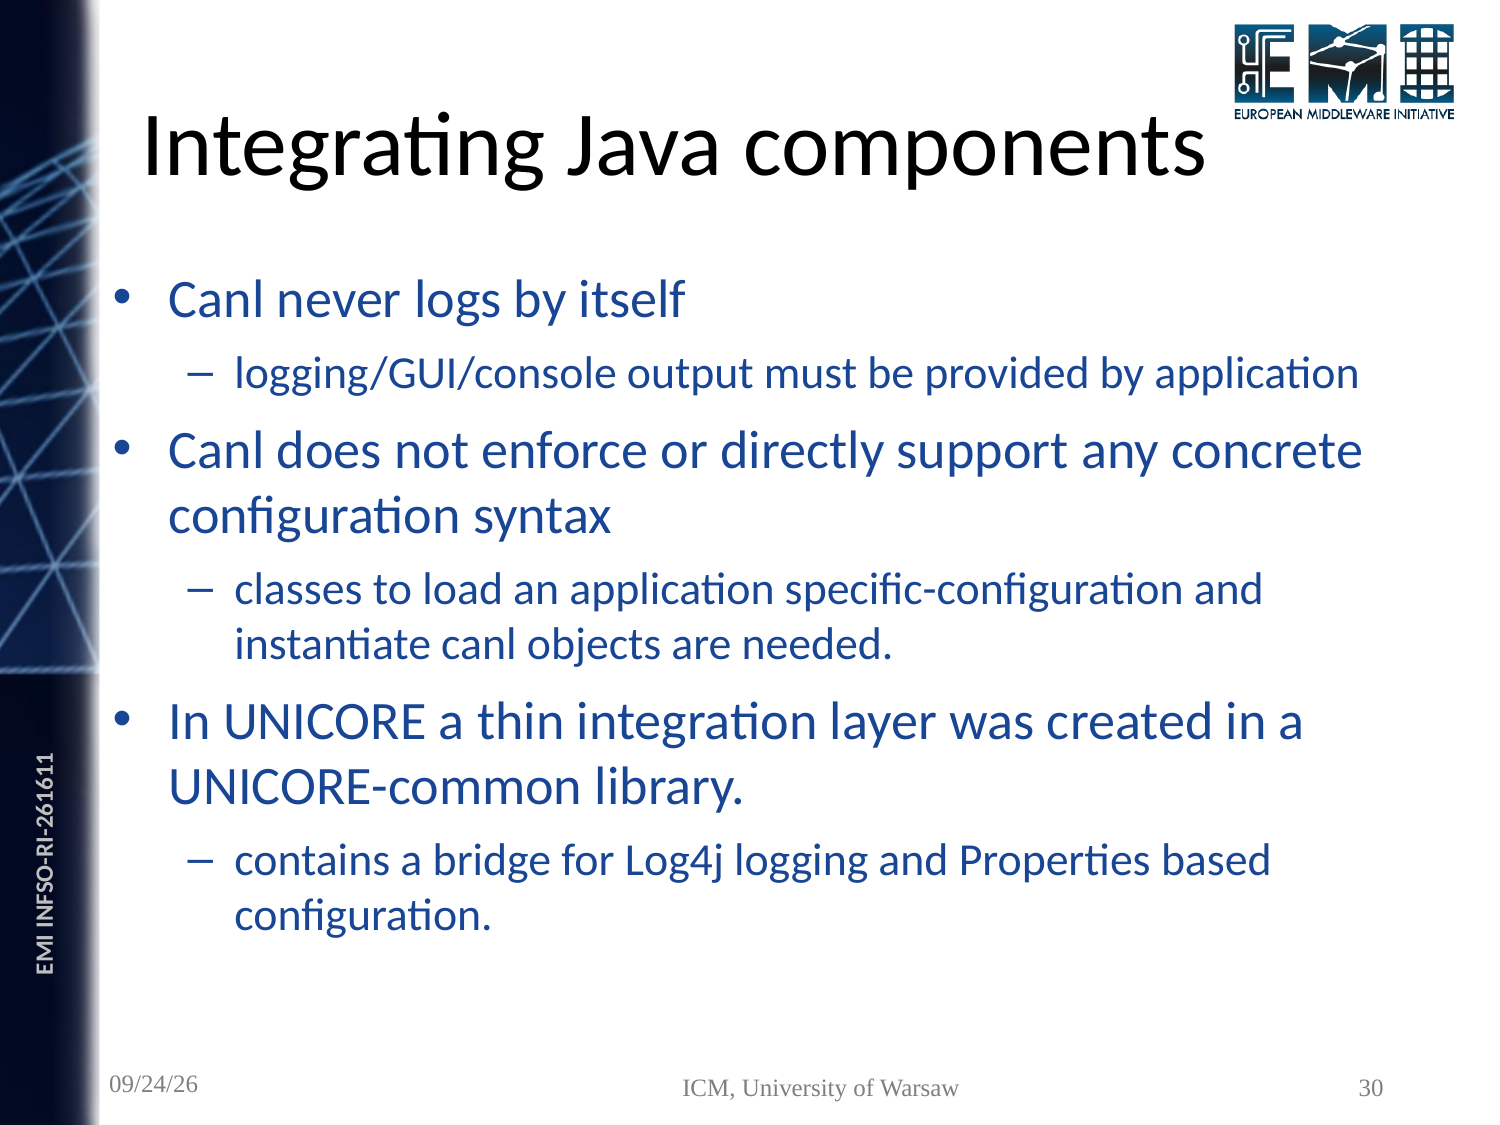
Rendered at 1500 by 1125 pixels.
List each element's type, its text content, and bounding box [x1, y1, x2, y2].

picture [1185, 8, 1500, 140]
picture [0, 0, 111, 1125]
list Canl never logs by itself logging/GUI/console output must be provided by application Canl does not enforce or directly support any concrete configuration syntax classes to load an application specific-configuration and instantiate canl objects are needed. In UNICORE a thin integration layer was created in a UNICORE-common library. contains a bridge for Log4j logging and Properties based configuration. [112, 263, 1425, 1006]
title Integrating Java components [112, 28, 1238, 249]
